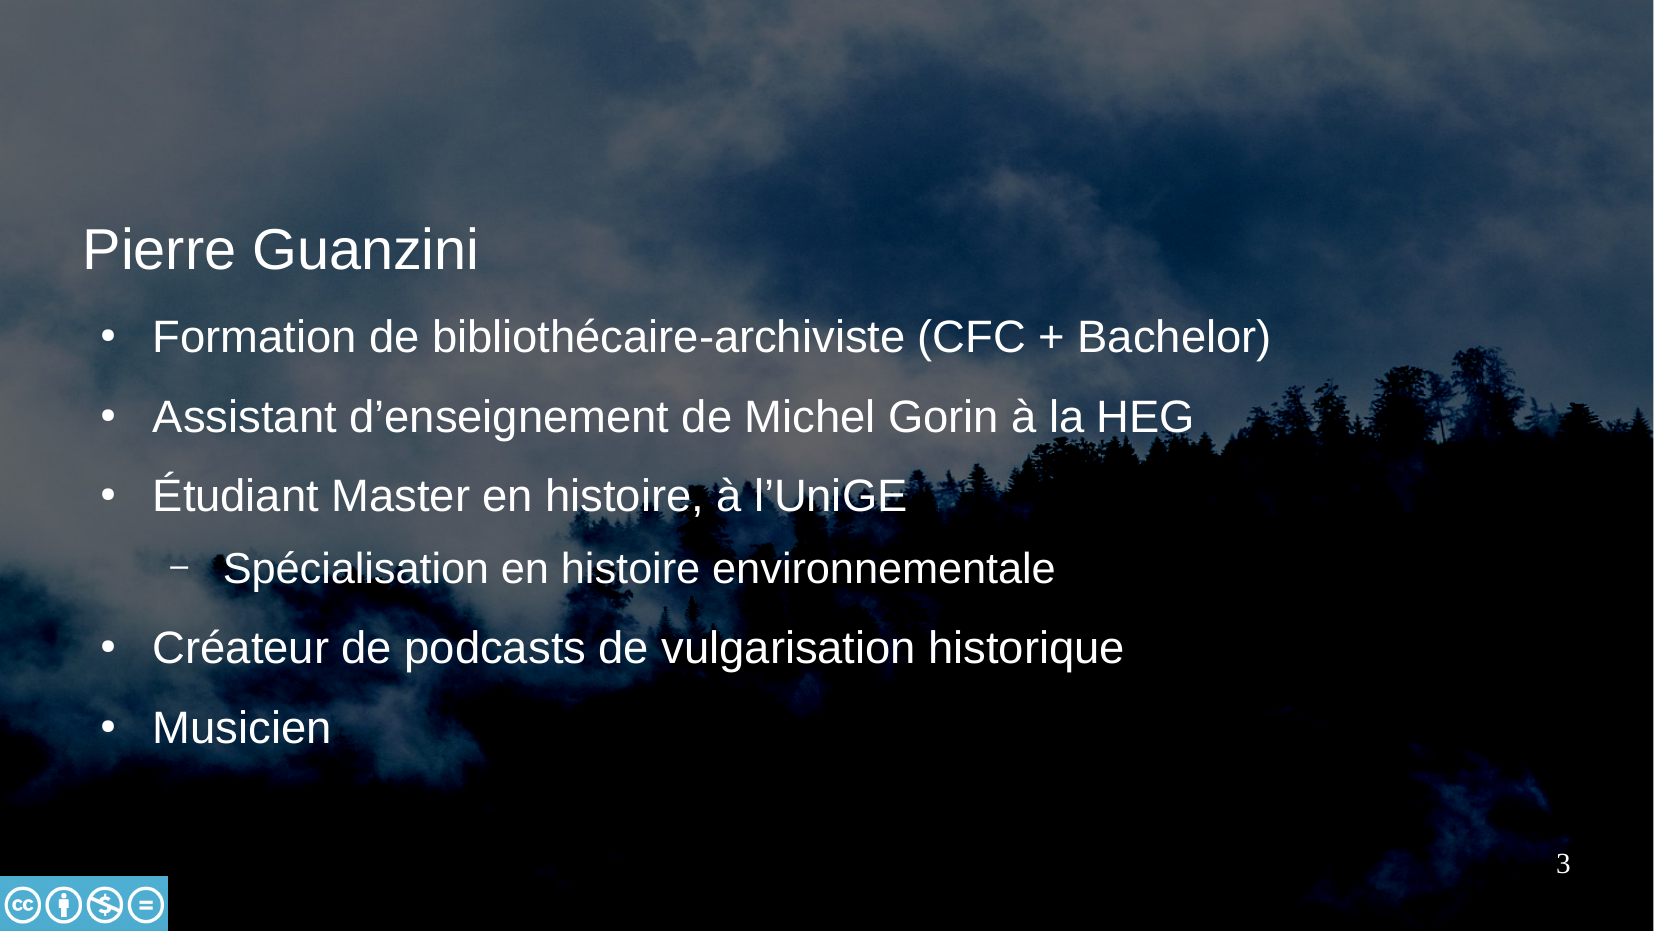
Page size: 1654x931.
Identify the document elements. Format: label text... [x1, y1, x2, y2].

list Pierre Guanzini Formation de bibliothécaire-archiviste (CFC + Bachelor) Assistant d’enseignement de Michel Gorin à la HEG Étudiant Master en histoire, à l’UniGE Spécialisation en histoire environnementale Créateur de podcasts de vulgarisation historique Musicien [82, 217, 1571, 758]
picture [0, 876, 168, 931]
